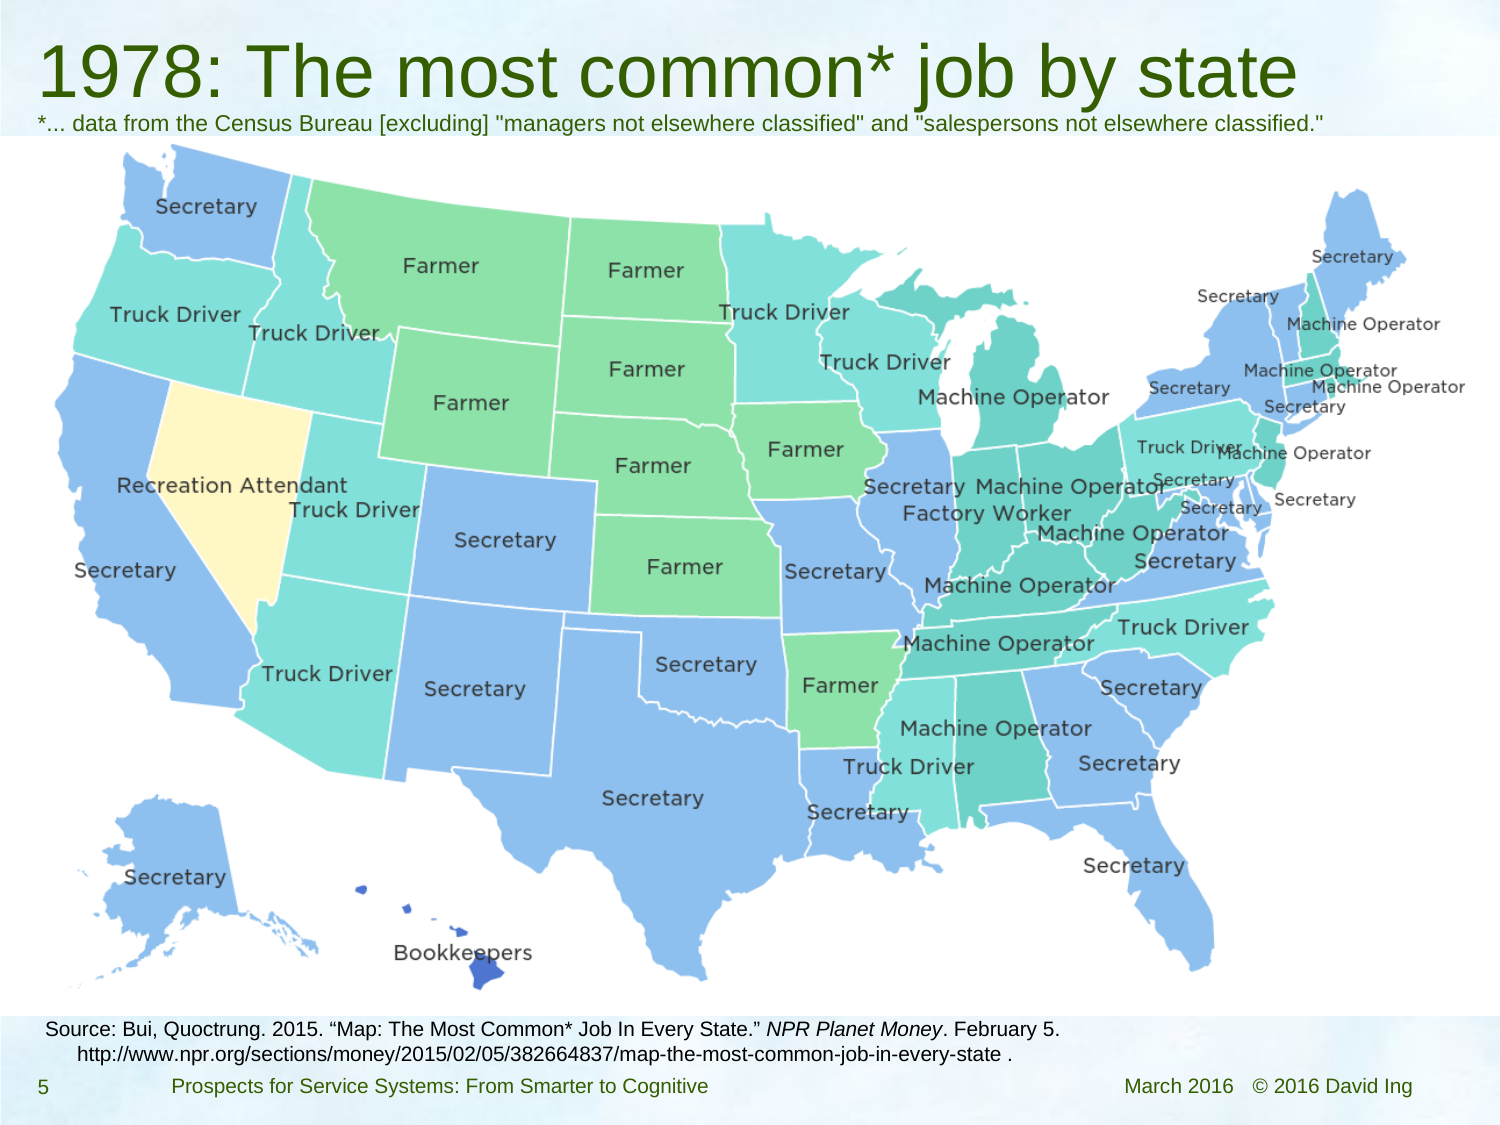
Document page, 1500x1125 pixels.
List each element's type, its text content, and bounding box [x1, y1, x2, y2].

picture [0, 0, 1500, 1125]
text_box Source: Bui, Quoctrung. 2015. “Map: The Most Common* Job In Every State.” NPR Planet Money. February 5. http://www.npr.org/sections/money/2015/02/05/382664837/map-the-most-common-job-in-every-state . - [30, 1007, 1463, 1075]
title 1978: The most common* job by state *... data from the Census Bureau [excluding] "managers not elsewhere classified" and "salespersons not elsewhere classified." [37, 37, 1463, 152]
